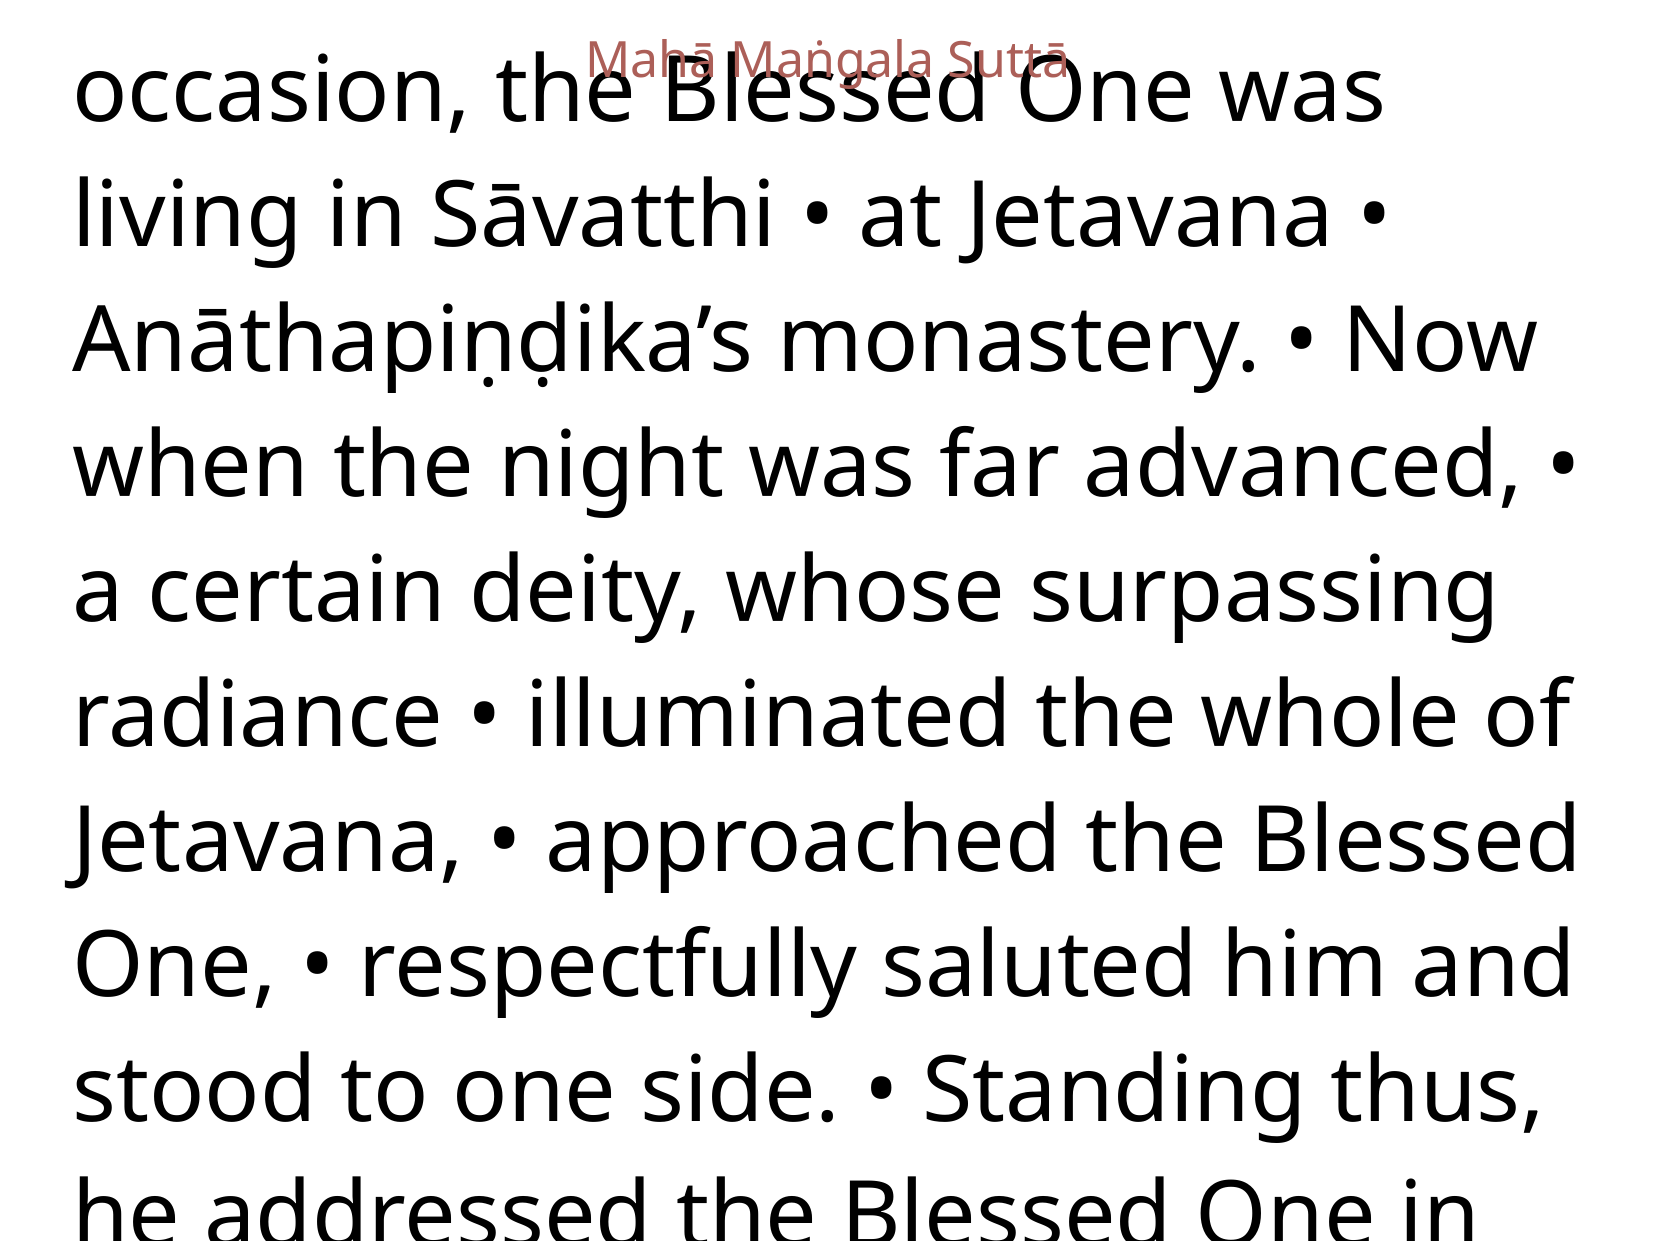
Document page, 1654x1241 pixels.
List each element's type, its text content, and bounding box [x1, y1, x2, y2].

text_box Thus have I heard: • On one occasion, the Blessed One was living in Sāvatthi • at Jetavana • Anāthapiṇḍika’s monastery. • Now when the night was far advanced, • a certain deity, whose surpassing radiance • illuminated the whole of Jetavana, • approached the Blessed One, • respectfully saluted him and stood to one side. • Standing thus, he addressed the Blessed One in verse: [72, 97, 1631, 1203]
text_box Mahā Maṅgala Suttā [0, 16, 1653, 97]
